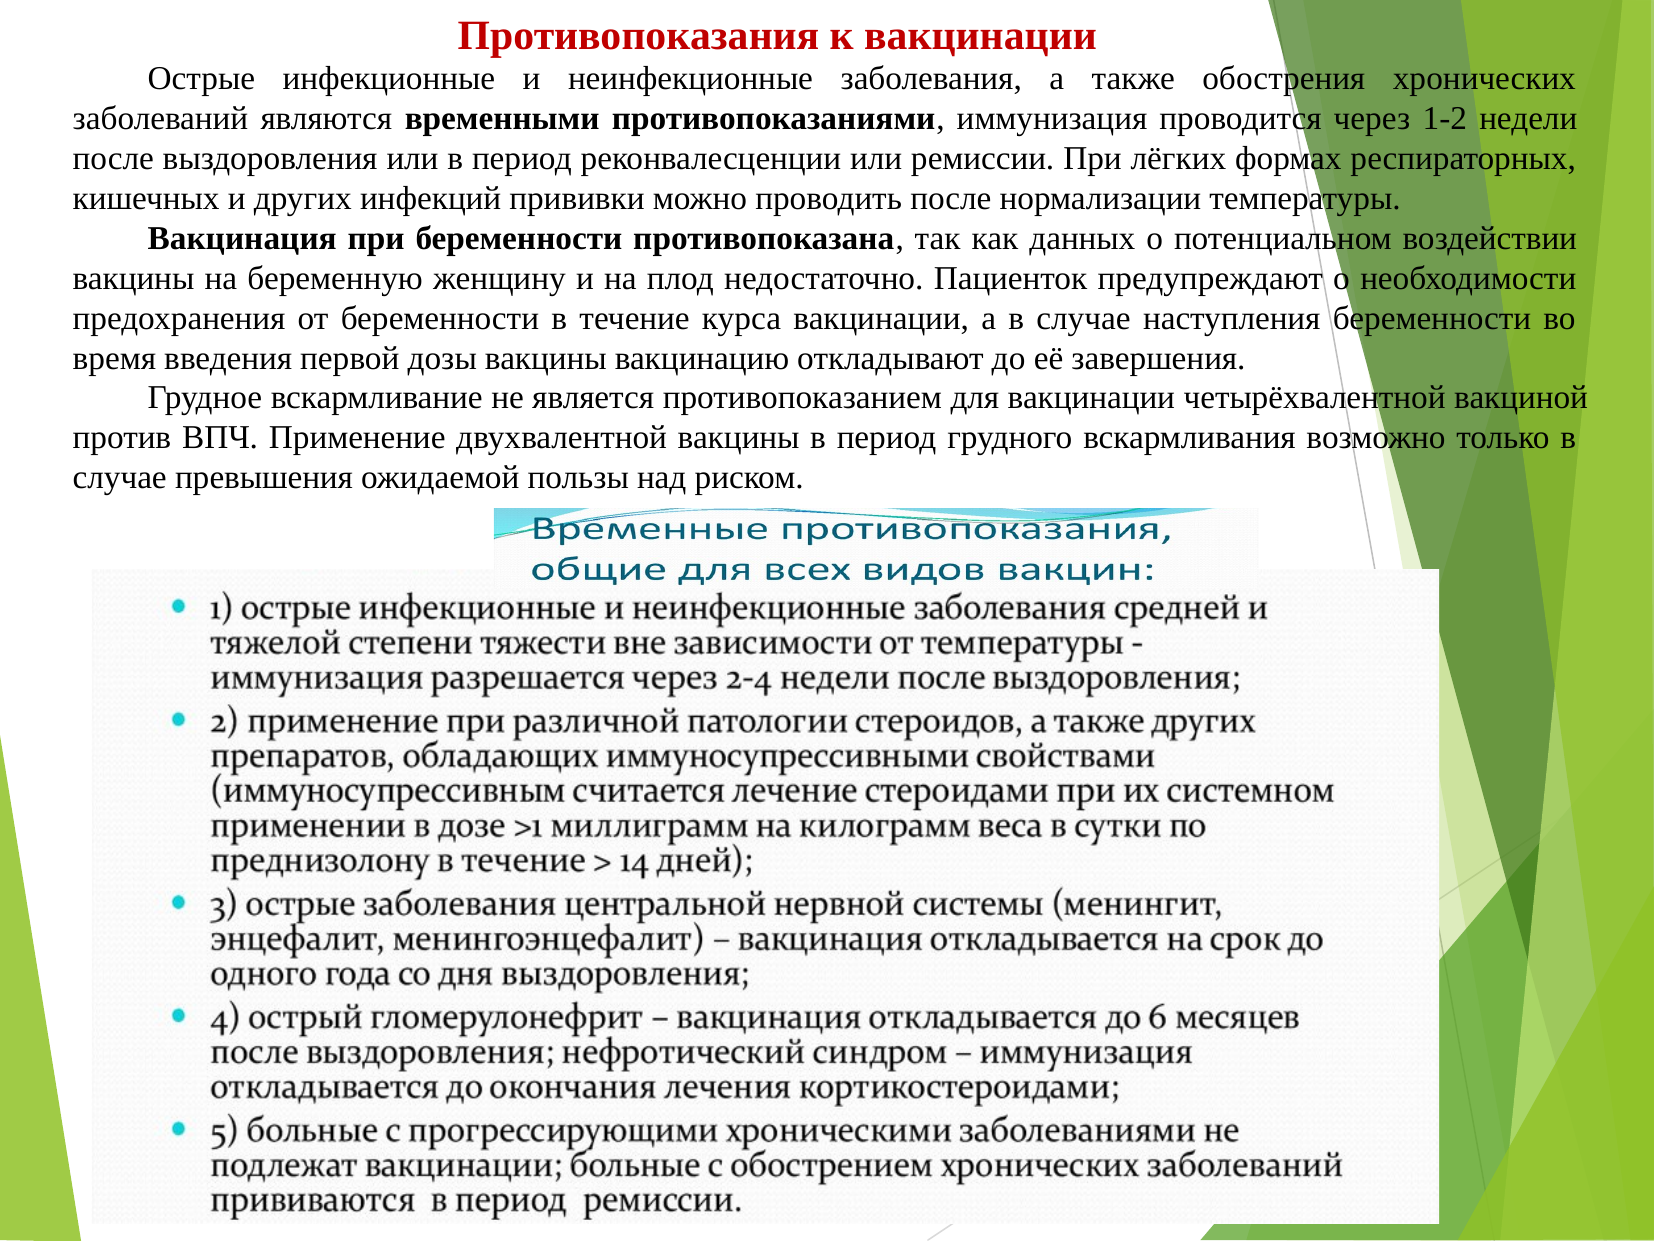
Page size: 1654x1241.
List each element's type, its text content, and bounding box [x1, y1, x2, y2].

text_box Острые инфекционные и неинфекционные заболевания, а также обострения хронических заболеваний являются временными противопоказаниями, иммунизация проводится через 1-2 недели после выздоровления или в период реконвалесценции или ремиссии. При лёгких формах респираторных, кишечных и других инфекций прививки можно проводить после нормализации температуры. Вакцинация при беременности противопоказана, так как данных о потенциальном воздействии вакцины на беременную женщину и на плод недостаточно. Пациенток предупреждают о необходимости предохранения от беременности в течение курса вакцинации, а в случае наступления беременности во время введения первой дозы вакцины вакцинацию откладывают до её завершения. Грудное вскармливание не является противопоказанием для вакцинации четырёхвалентной вакциной против ВПЧ. Применение двухвалентной вакцины в период грудного вскармливания возможно только в случае превышения ожидаемой пользы над риском. [28, 49, 1606, 503]
picture [91, 508, 1440, 1224]
text_box Противопоказания к вакцинации [443, 0, 1112, 49]
